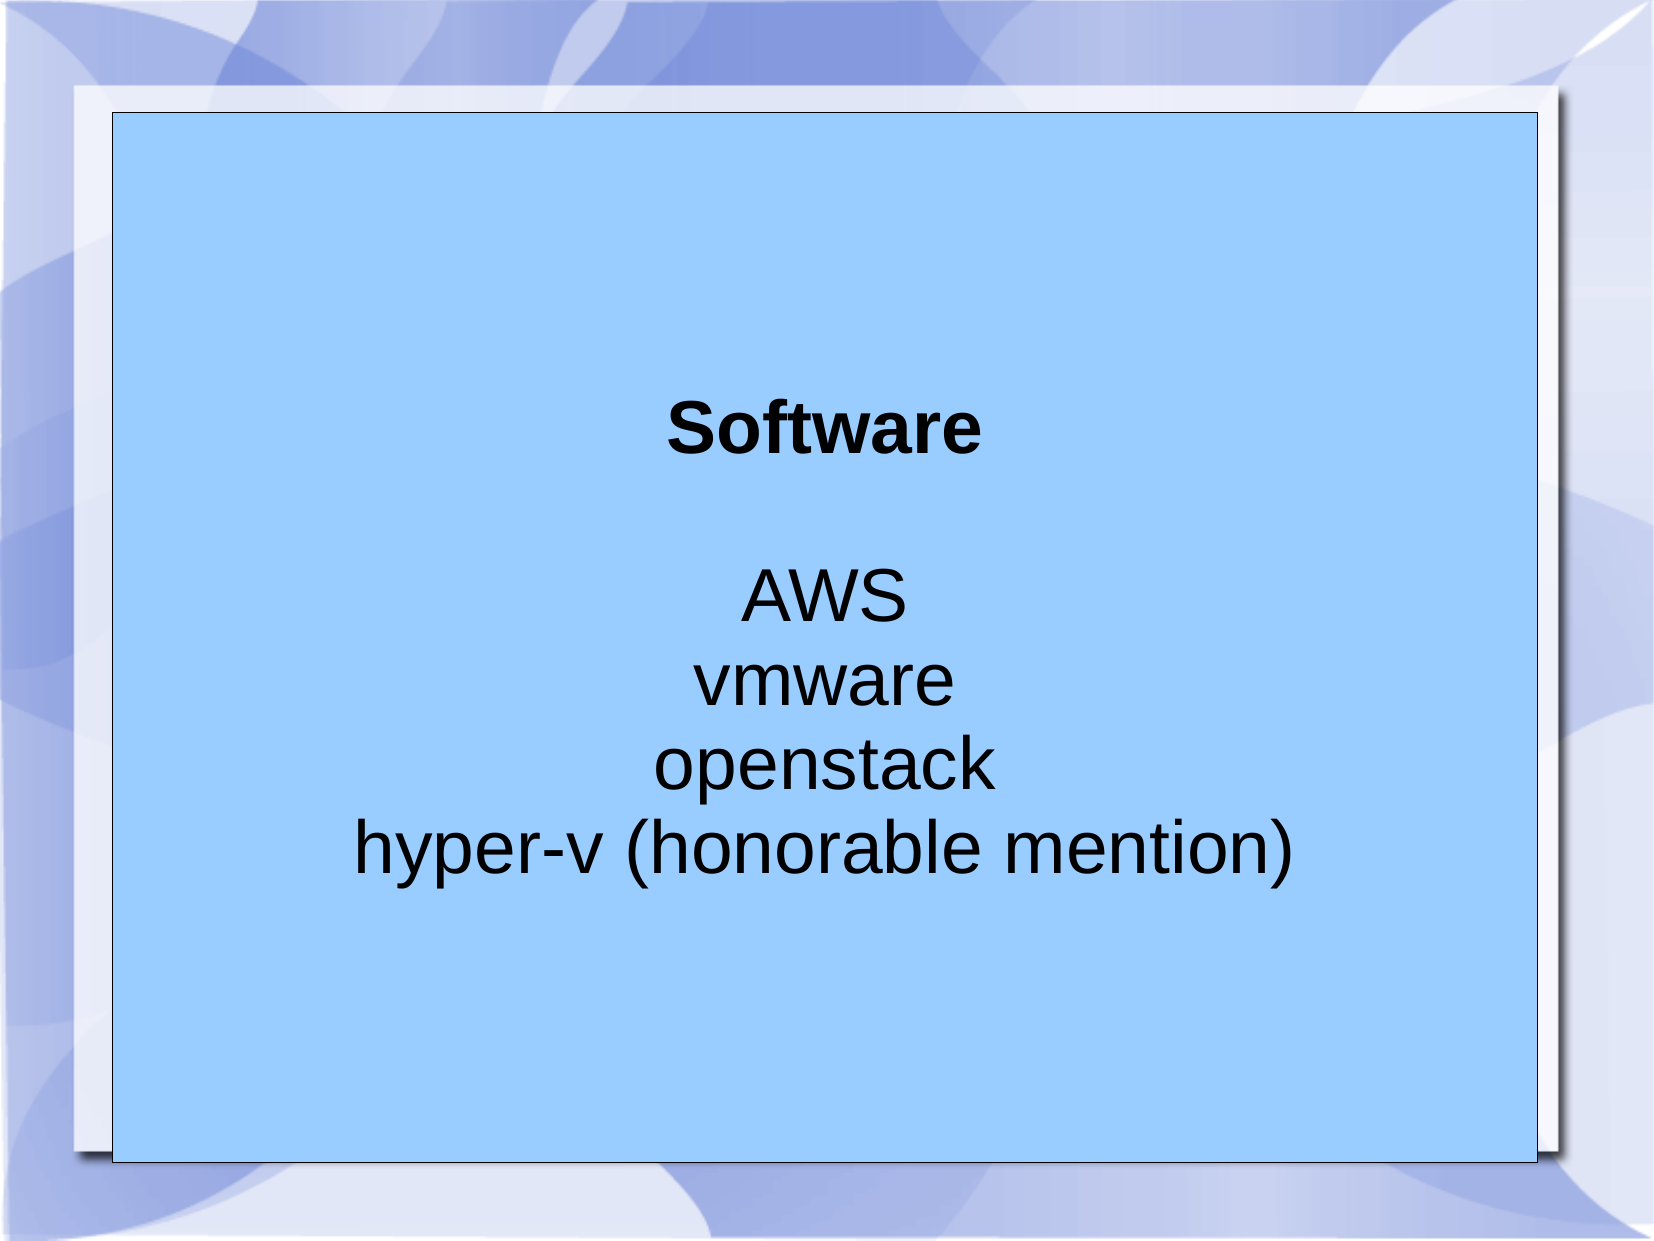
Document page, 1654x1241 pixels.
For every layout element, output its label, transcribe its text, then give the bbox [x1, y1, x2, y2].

picture [0, 0, 1654, 1241]
text_box Software AWS vmware openstack hyper-v (honorable mention) [112, 112, 1538, 1163]
